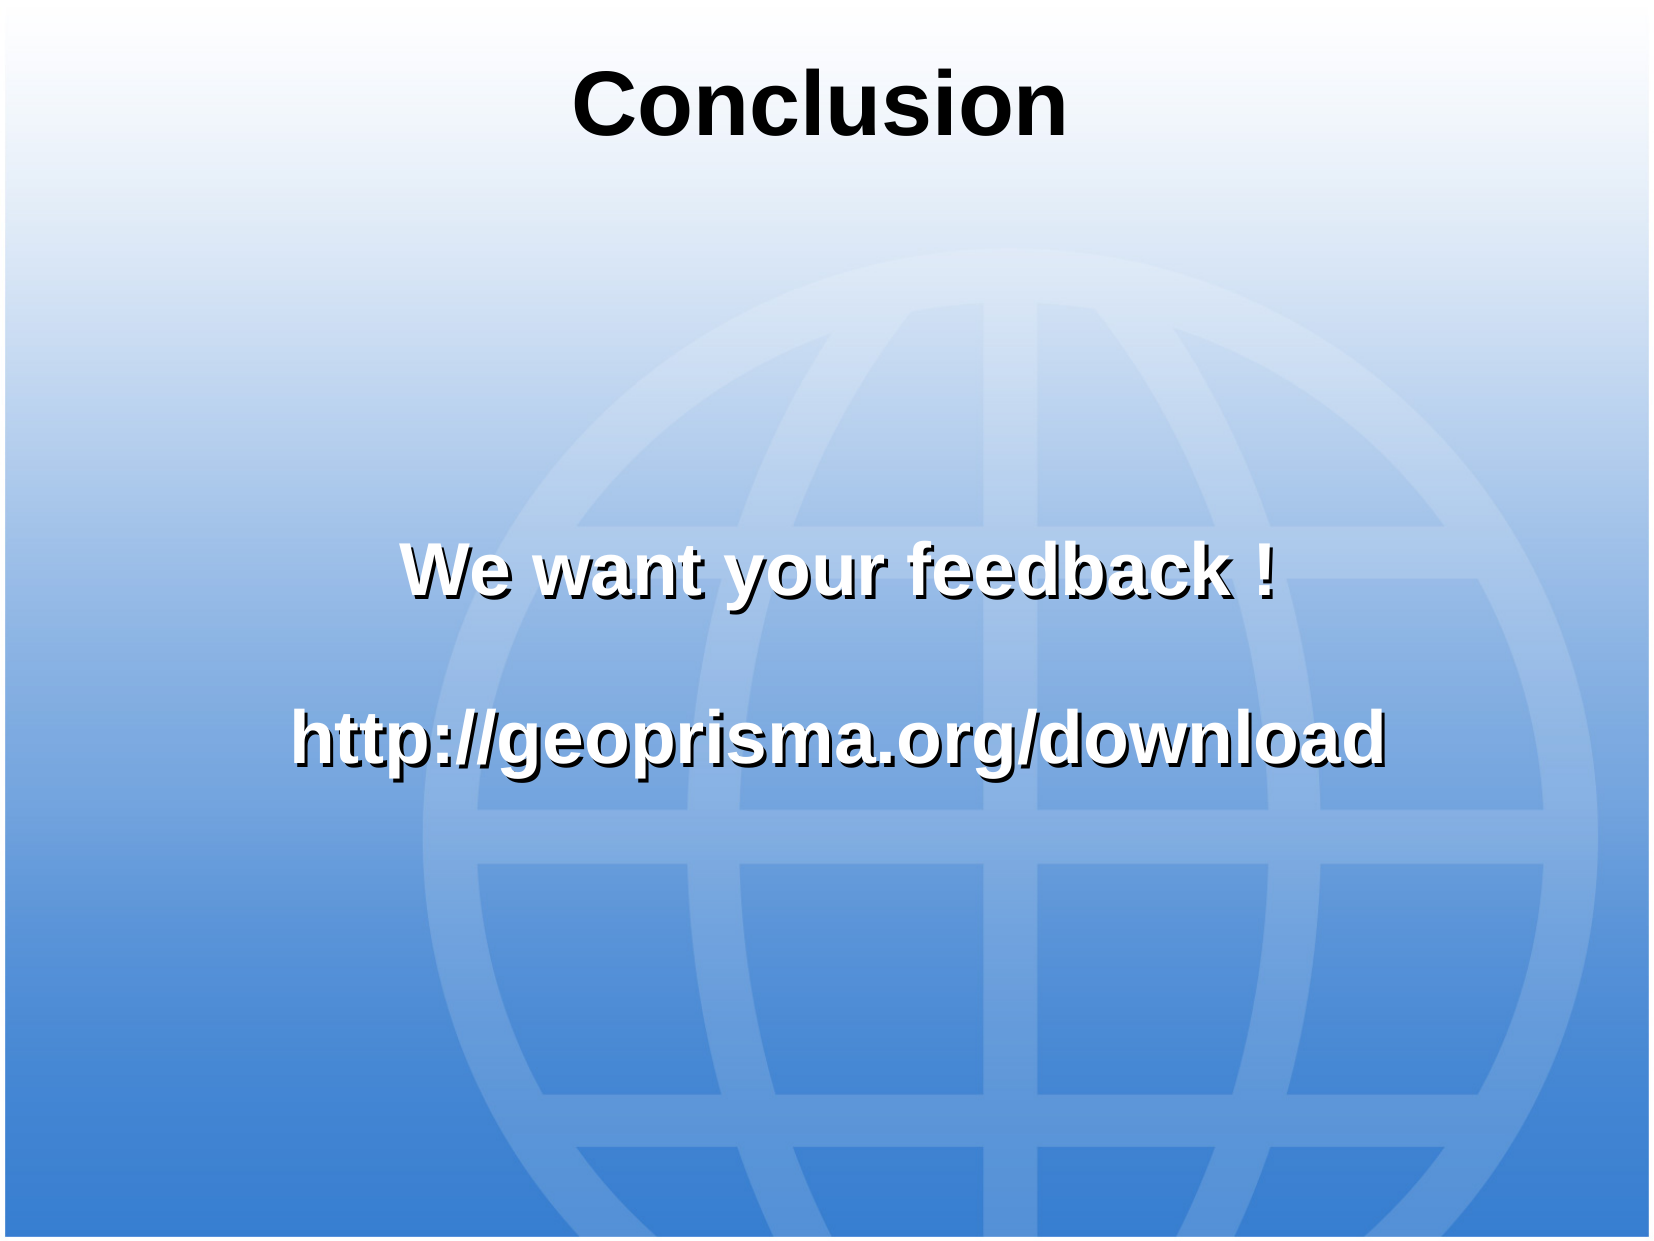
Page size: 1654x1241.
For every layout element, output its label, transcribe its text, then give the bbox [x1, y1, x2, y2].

title Conclusion [76, 0, 1565, 208]
subtitle We want your feedback ! http://geoprisma.org/download [76, 244, 1565, 1063]
picture [0, 0, 1654, 1241]
